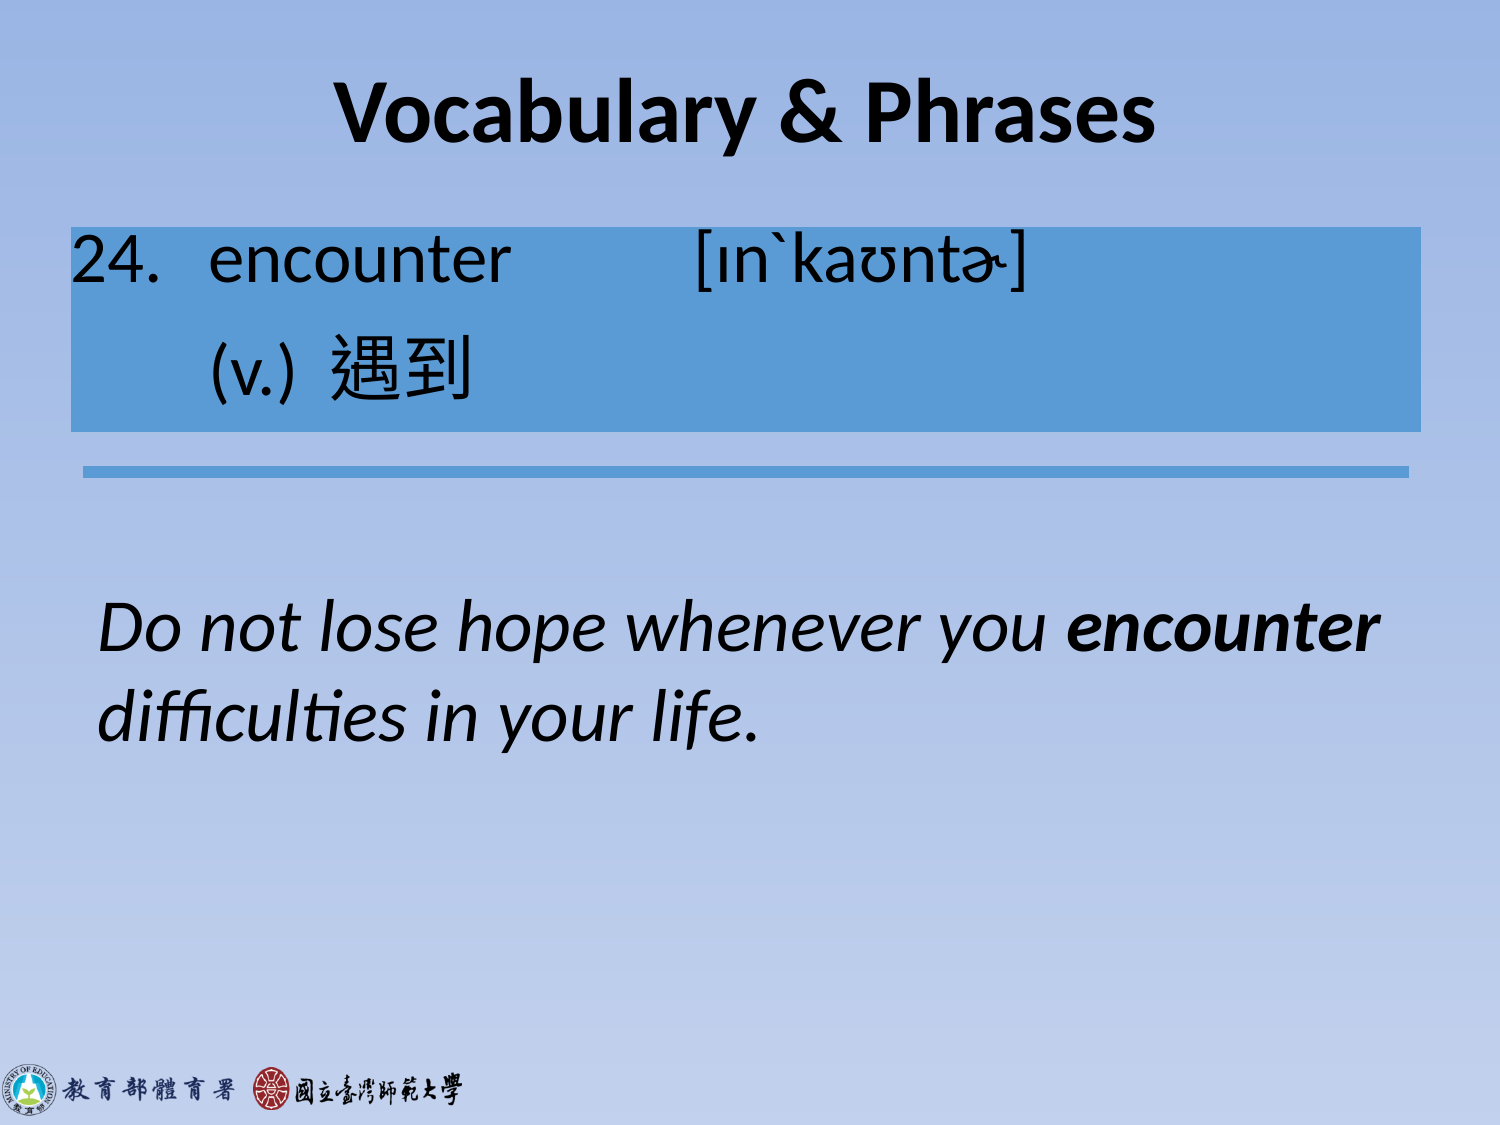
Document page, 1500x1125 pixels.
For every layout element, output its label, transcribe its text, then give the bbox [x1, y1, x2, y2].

table_cell [71, 311, 209, 432]
text_box [83, 466, 1409, 478]
table_header [ɪnˋkaʊntɚ] [693, 227, 1421, 311]
title Vocabulary & Phrases [70, 11, 1421, 200]
text_box Do not lose hope whenever you encounter difficulties in your life. [82, 568, 1433, 766]
table_header 24. [71, 227, 209, 311]
table_cell (v.) 遇到 [209, 311, 1421, 432]
table_header encounter [209, 227, 693, 311]
